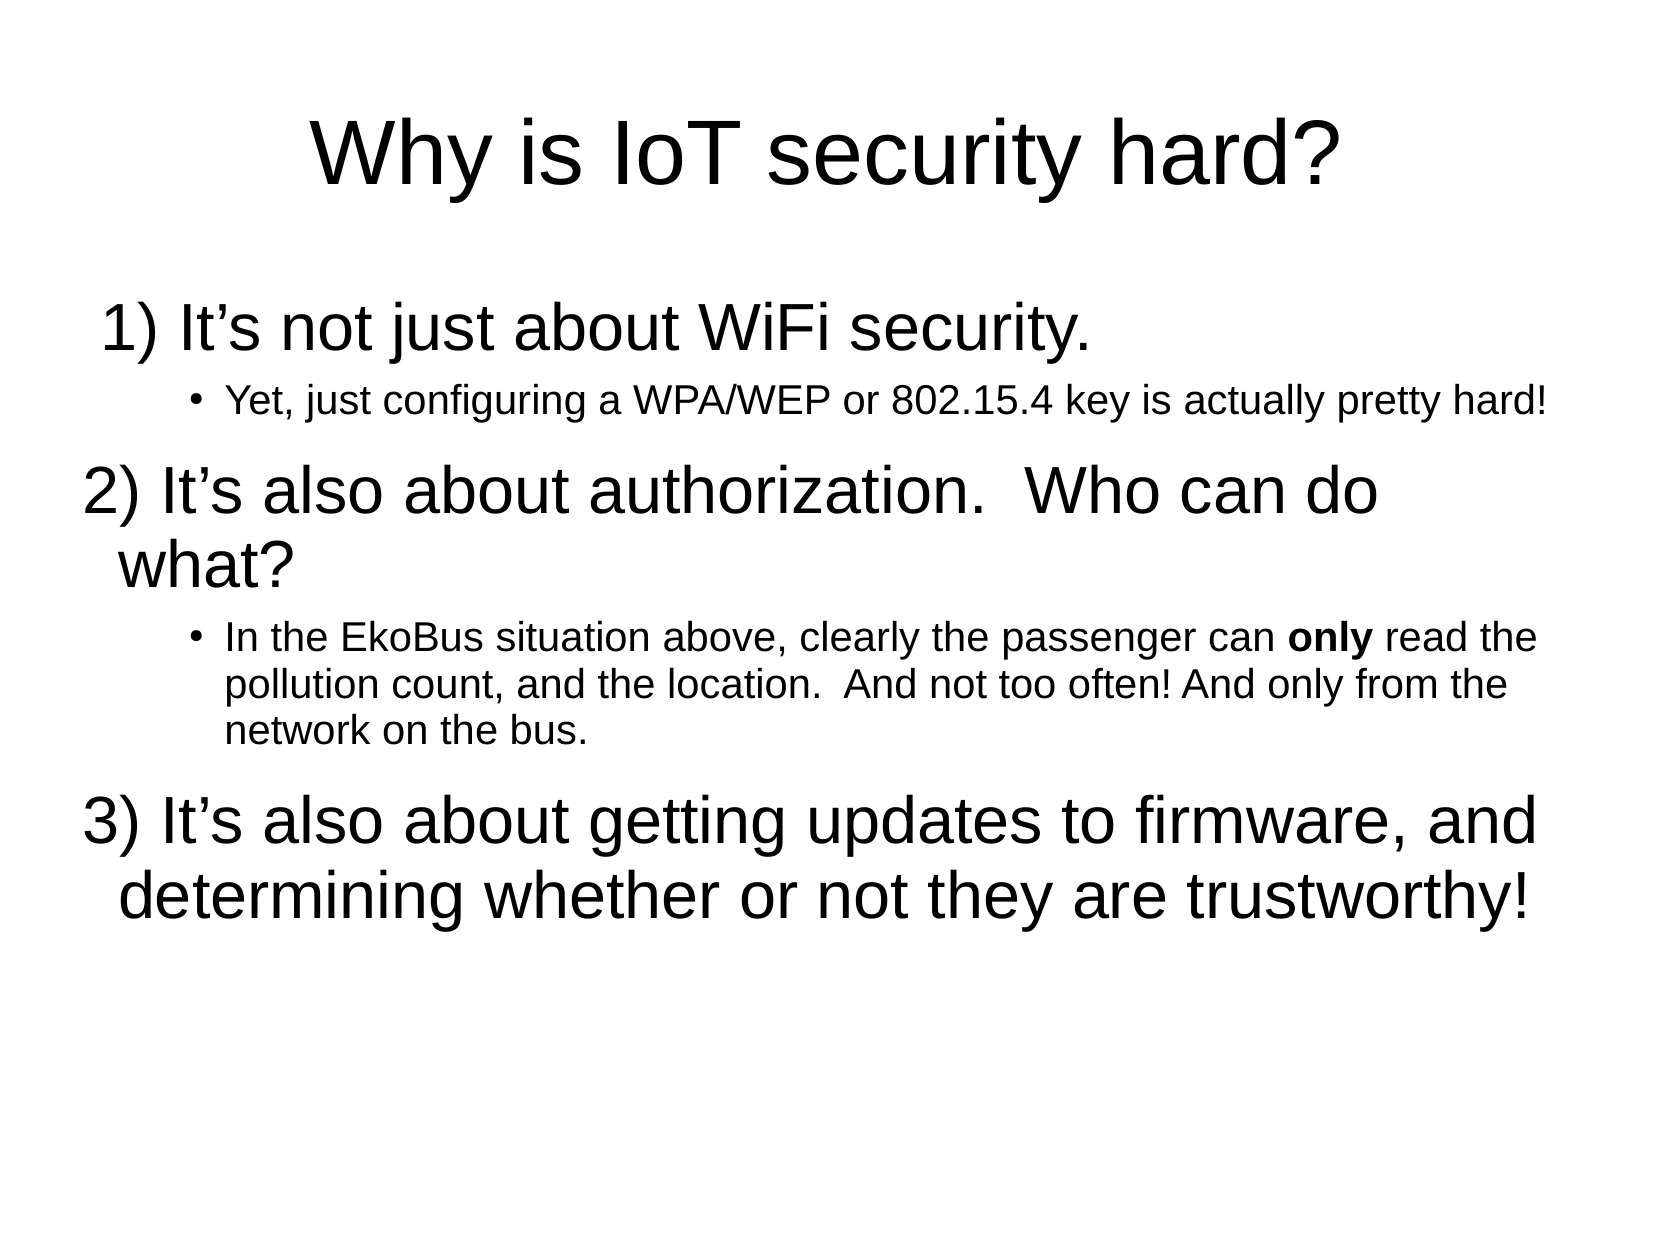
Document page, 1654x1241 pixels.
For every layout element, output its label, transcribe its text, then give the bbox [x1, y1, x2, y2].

title Why is IoT security hard? [82, 49, 1571, 257]
list It’s not just about WiFi security. Yet, just configuring a WPA/WEP or 802.15.4 key is actually pretty hard! It’s also about authorization. Who can do what? In the EkoBus situation above, clearly the passenger can only read the pollution count, and the location. And not too often! And only from the network on the bus. It’s also about getting updates to firmware, and determining whether or not they are trustworthy! [82, 290, 1571, 1010]
